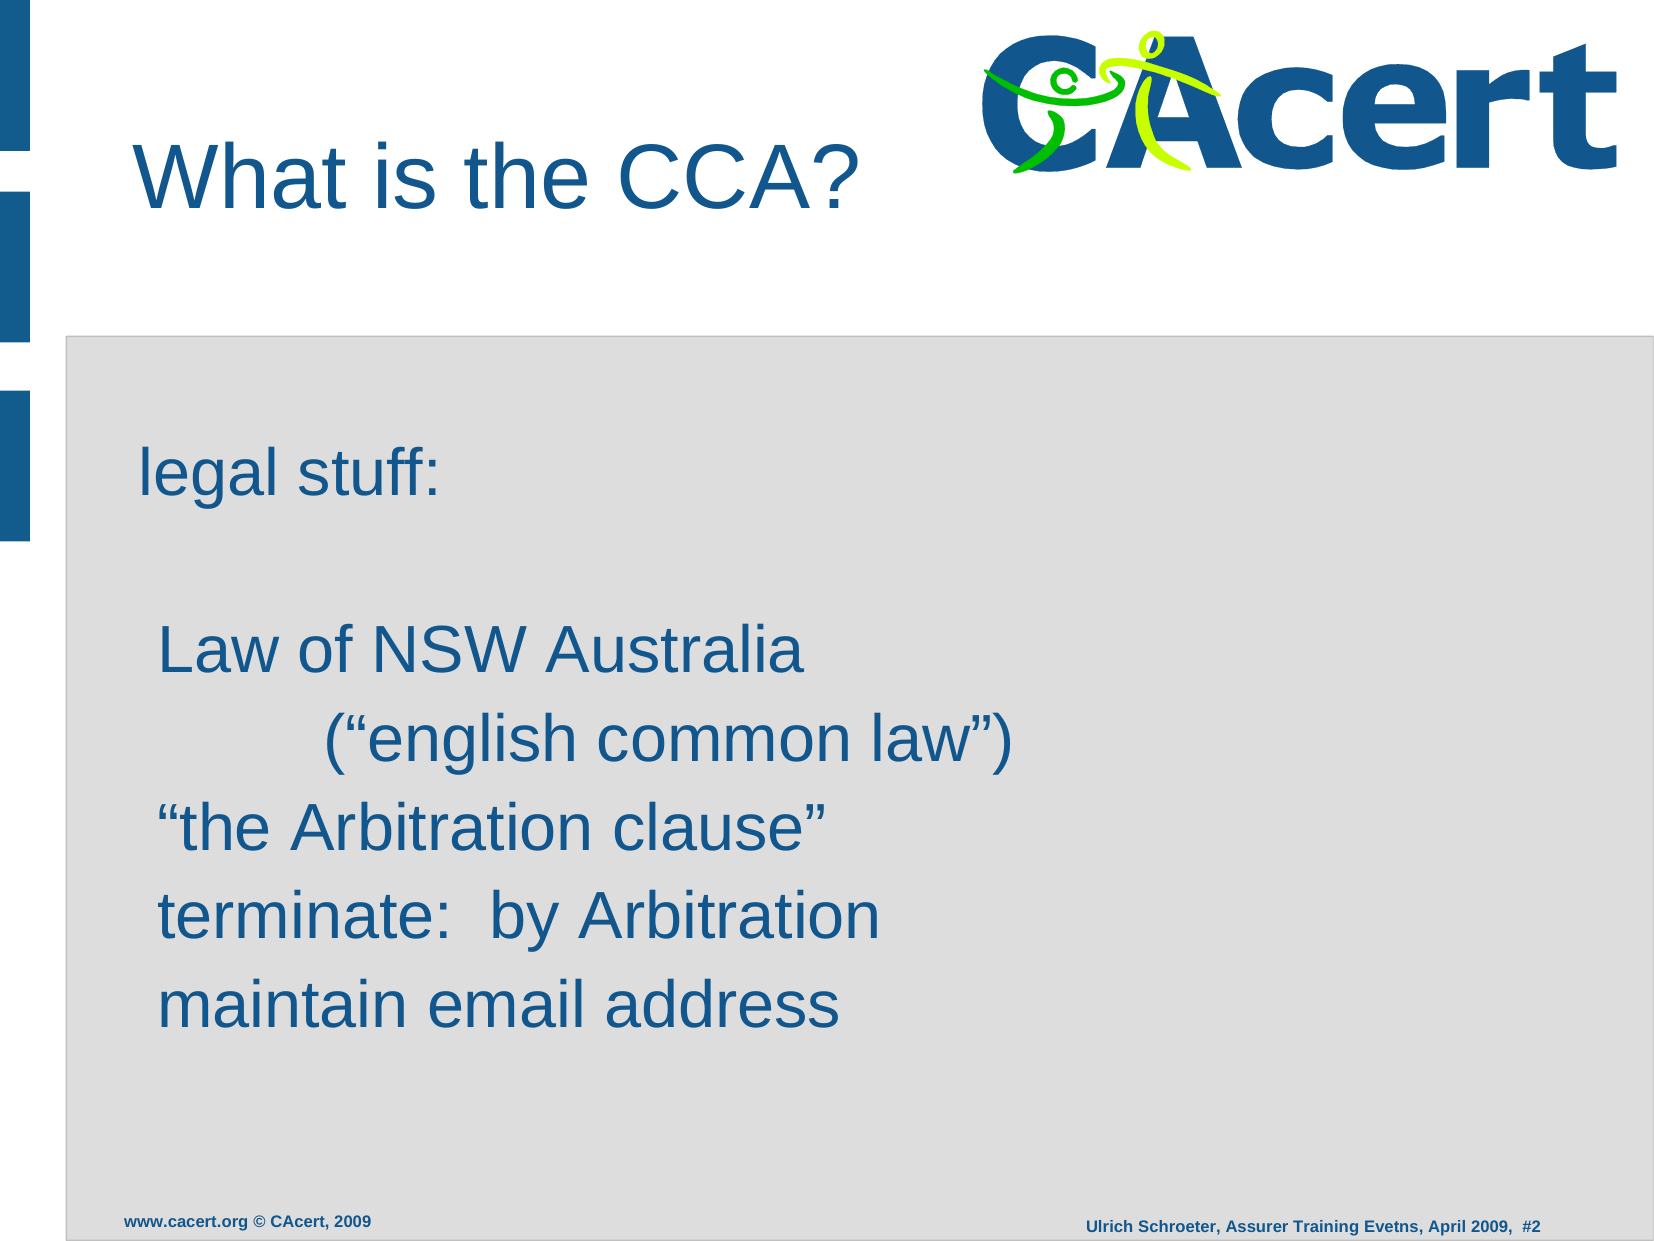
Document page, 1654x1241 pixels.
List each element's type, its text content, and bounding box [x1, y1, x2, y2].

text_box What is the CCA? [118, 118, 878, 239]
text_box legal stuff: Law of NSW Australia (“english common law”) “the Arbitration clause” terminate: by Arbitration maintain email address [124, 413, 1603, 1050]
